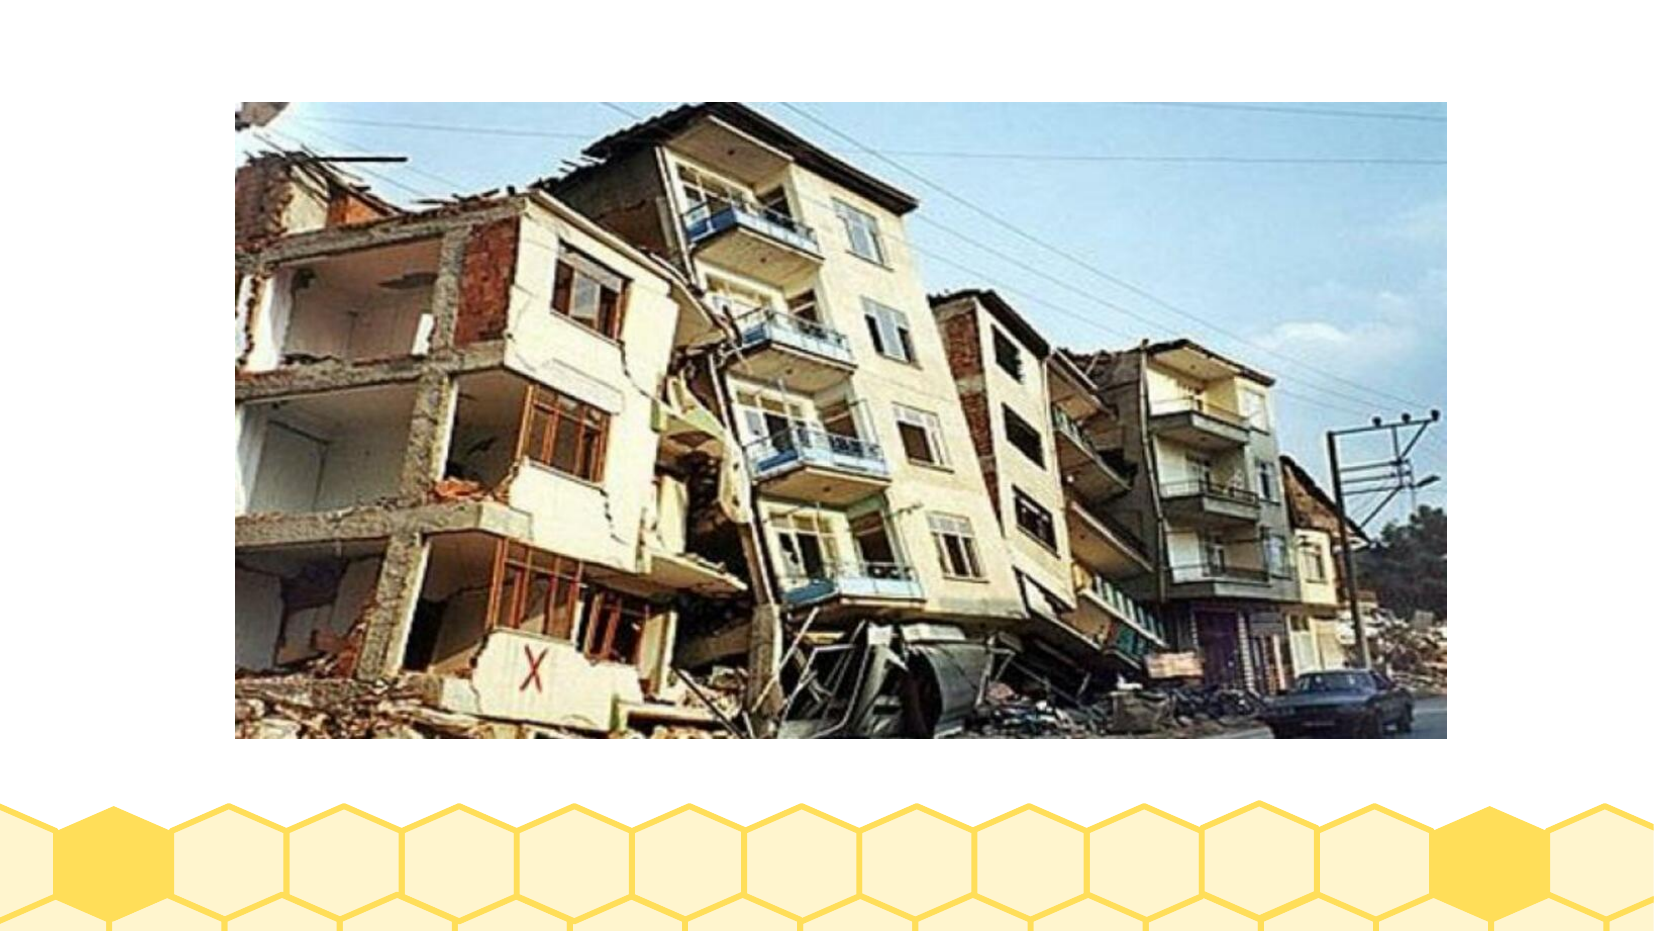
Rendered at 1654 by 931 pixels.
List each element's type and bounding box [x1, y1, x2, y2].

picture [235, 102, 1447, 739]
